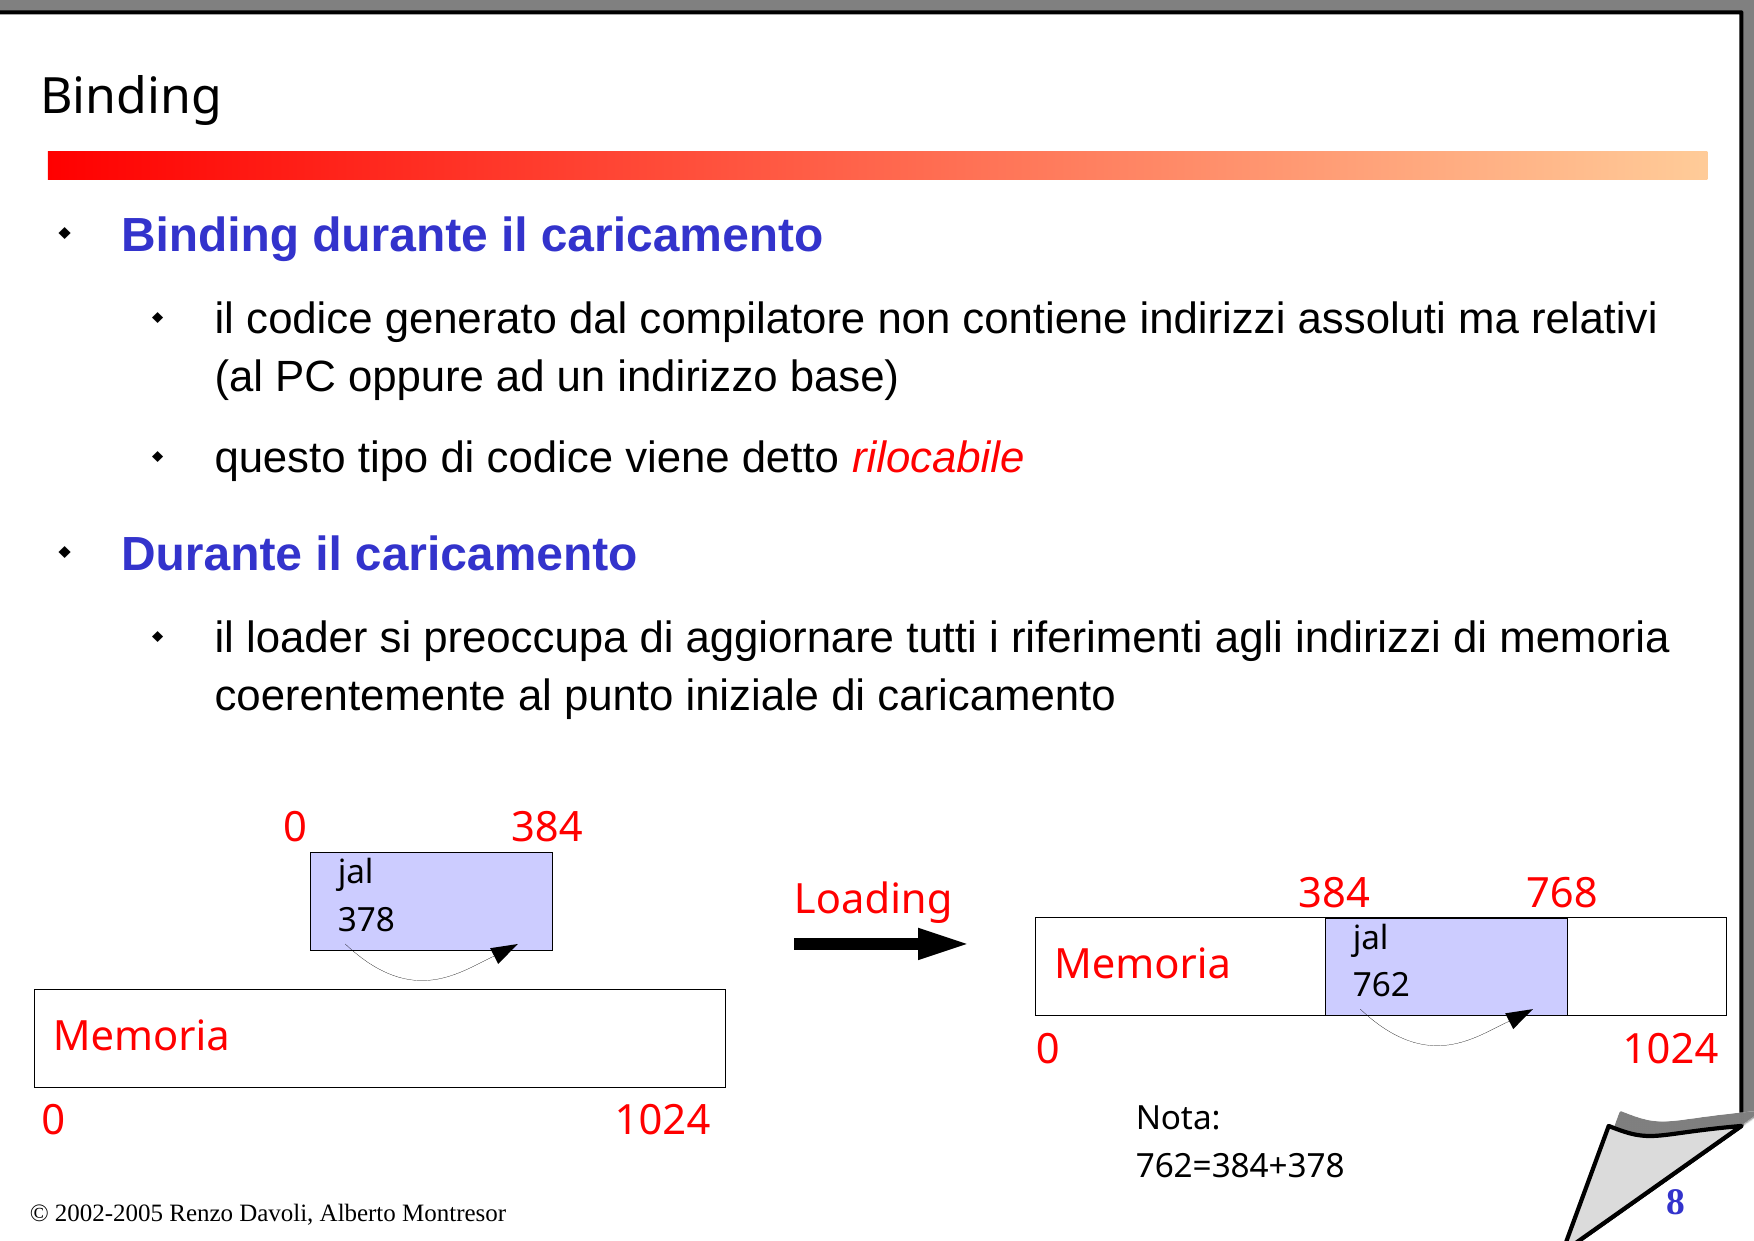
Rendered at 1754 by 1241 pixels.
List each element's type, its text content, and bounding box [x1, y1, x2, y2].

text_box jal 762 [1353, 911, 1425, 1017]
text_box 384 [1298, 859, 1388, 924]
text_box 0 [283, 794, 373, 859]
title Binding [40, 49, 1714, 144]
text_box [1325, 924, 1353, 1016]
text_box [410, 852, 553, 951]
text_box jal 378 [337, 846, 410, 951]
text_box 1024 [614, 1087, 727, 1152]
text_box Memoria [52, 1002, 249, 1067]
text_box Memoria [1054, 930, 1250, 995]
text_box 0 [1035, 1015, 1066, 1080]
text_box Loading [794, 865, 966, 930]
text_box [1425, 918, 1568, 1016]
text_box 384 [511, 794, 601, 859]
text_box 1024 [1622, 1015, 1735, 1080]
text_box [310, 859, 337, 951]
list Binding durante il caricamento il codice generato dal compilatore non contiene indirizzi assoluti ma relativi (al PC oppure ad un indirizzo base) questo tipo di codice viene detto rilocabile Durante il caricamento il loader si preoccupa di aggiornare tutti i riferimenti agli indirizzi di memoria coerentemente al punto iniziale di caricamento [58, 206, 1696, 815]
text_box 768 [1526, 859, 1616, 924]
text_box 0 [41, 1087, 72, 1152]
text_box MMU [750, 152, 754, 179]
text_box Nota: 762=384+378 [1135, 1091, 1359, 1212]
